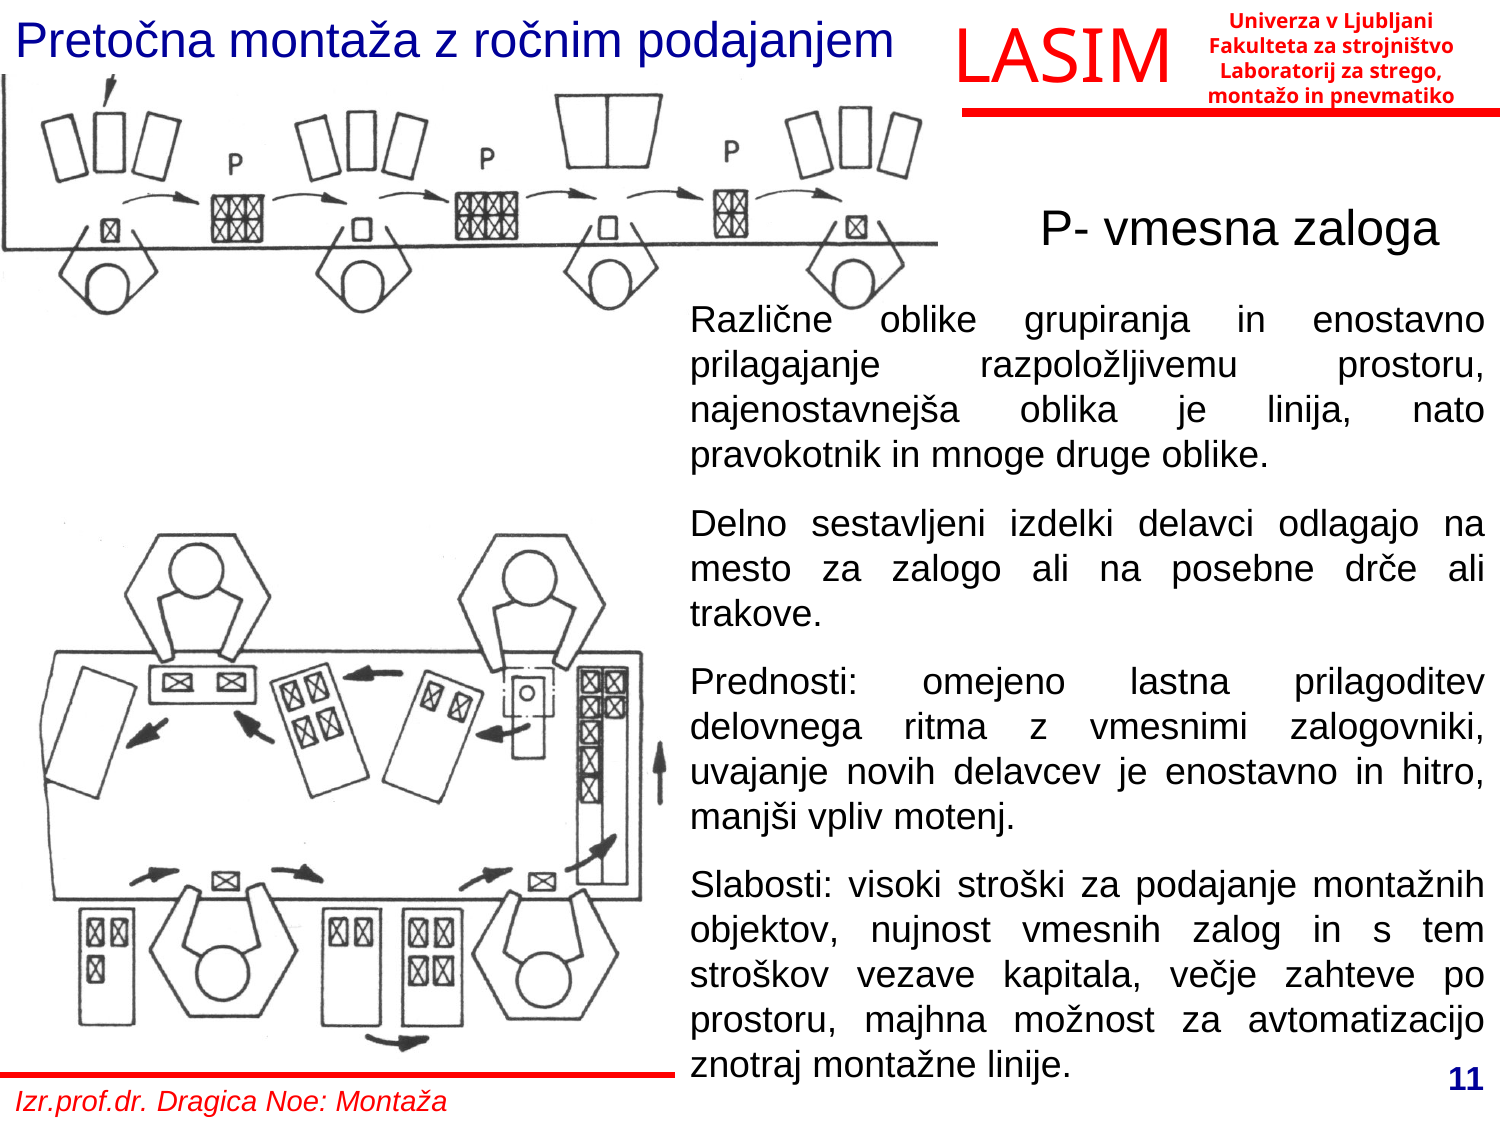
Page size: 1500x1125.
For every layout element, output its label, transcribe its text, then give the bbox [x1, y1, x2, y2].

text_box Pretočna montaža z ročnim podajanjem [0, 0, 1013, 76]
text_box P- vmesna zaloga [1024, 187, 1500, 263]
picture [0, 74, 938, 330]
text_box Različne oblike grupiranja in enostavno prilagajanje razpoložljivemu prostoru, najenostavnejša oblika je linija, nato pravokotnik in mnoge druge oblike. Delno sestavljeni izdelki delavci odlagajo na mesto za zalogo ali na posebne drče ali trakove. Prednosti: omejeno lastna prilagoditev delovnega ritma z vmesnimi zalogovniki, uvajanje novih delavcev je enostavno in hitro, manjši vpliv motenj. Slabosti: visoki stroški za podajanje montažnih objektov, nujnost vmesnih zalog in s tem stroškov vezave kapitala, večje zahteve po prostoru, majhna možnost za avtomatizacijo znotraj montažne linije. [675, 287, 1500, 1094]
picture [0, 499, 675, 1069]
